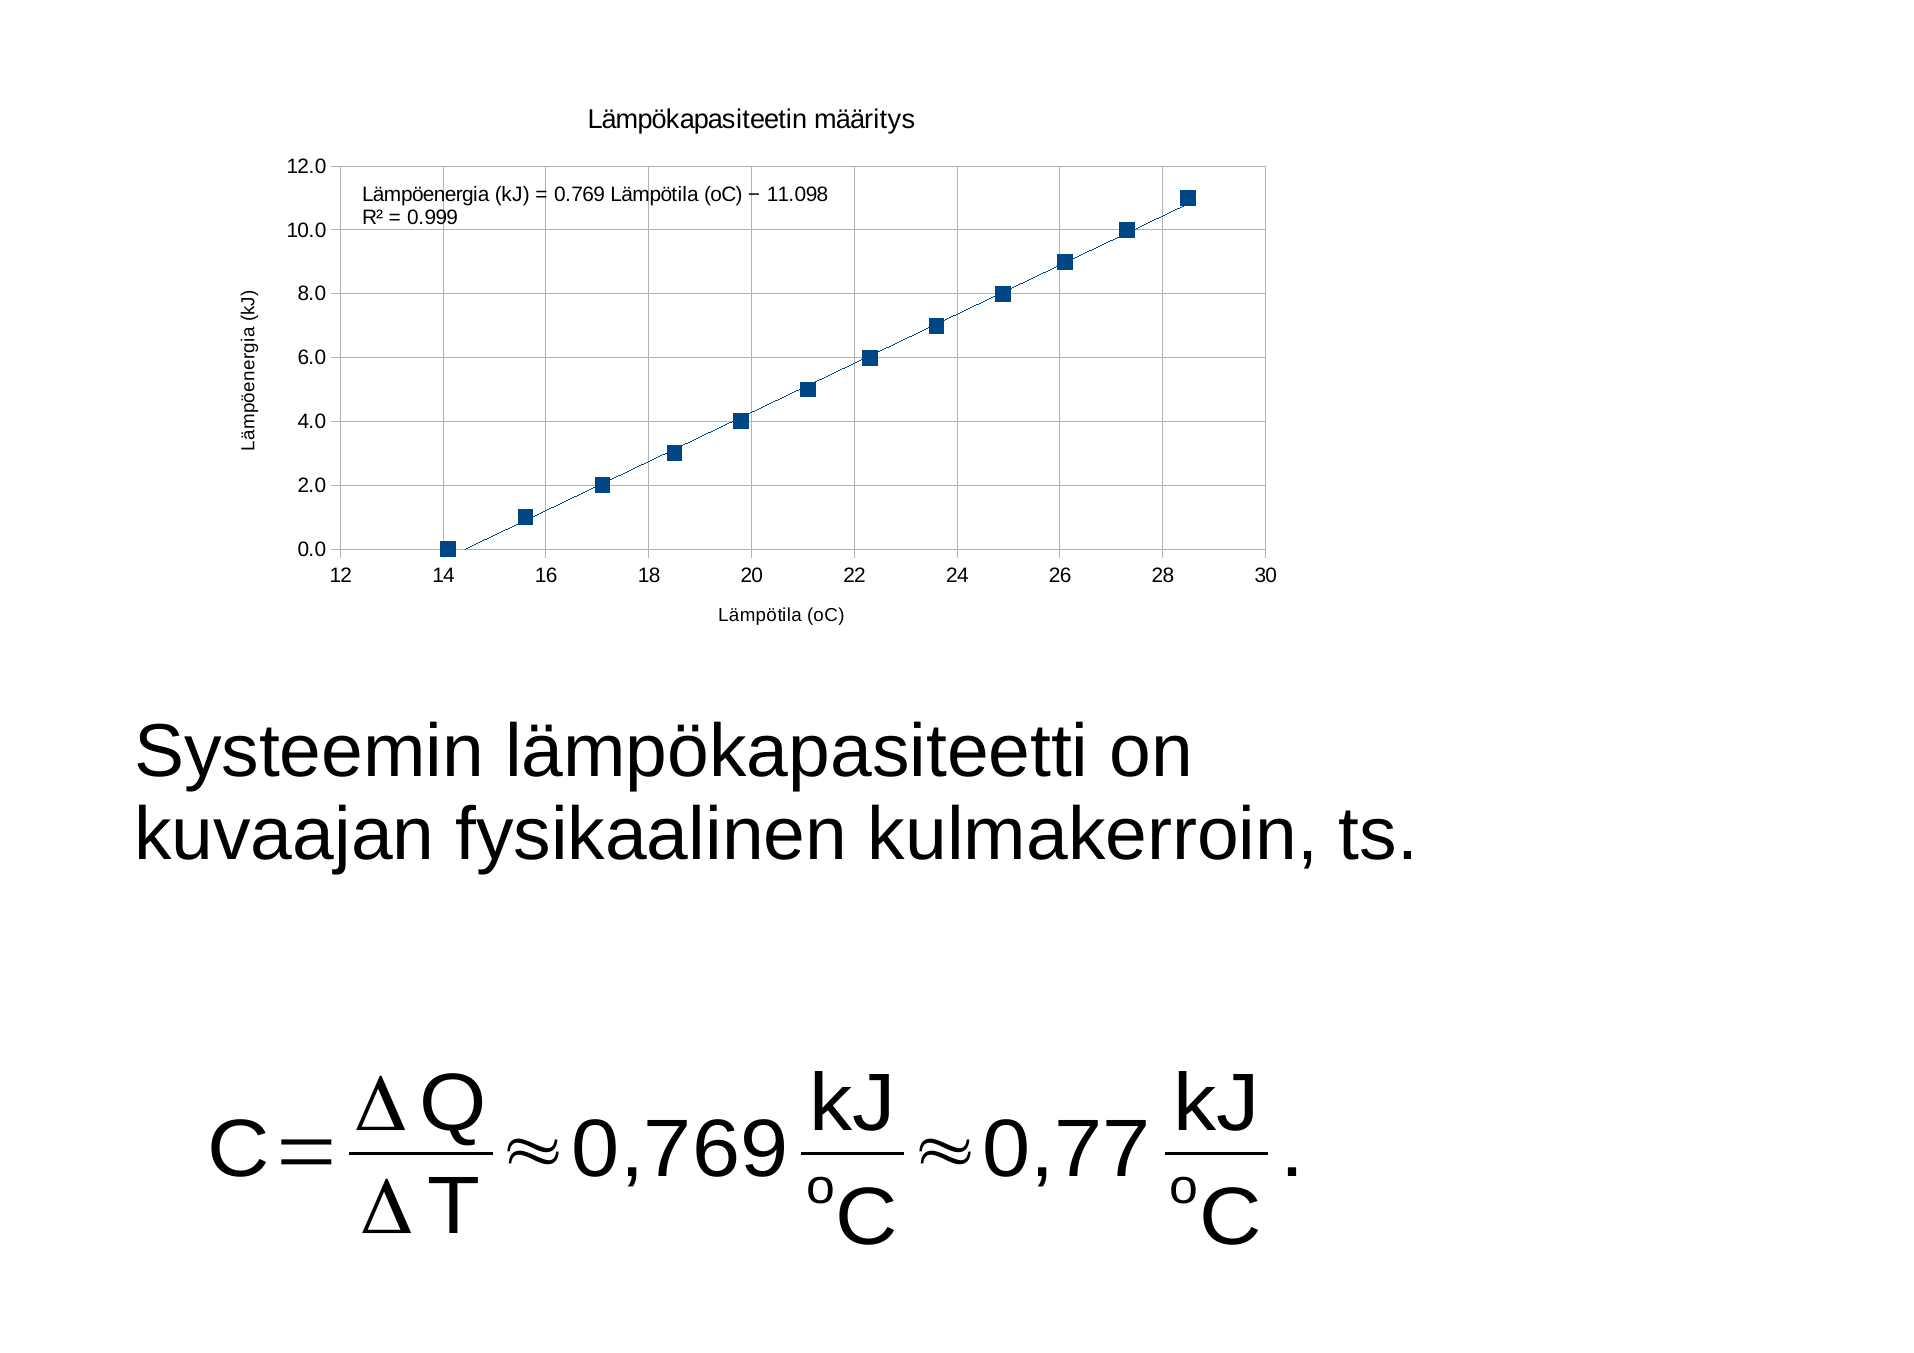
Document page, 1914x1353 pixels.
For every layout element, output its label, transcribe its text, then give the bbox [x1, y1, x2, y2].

text_box Systeemin lämpökapasiteetti on kuvaajan fysikaalinen kulmakerroin, ts. [119, 701, 1641, 992]
chart [200, 1056, 1312, 1262]
chart [205, 77, 1299, 657]
